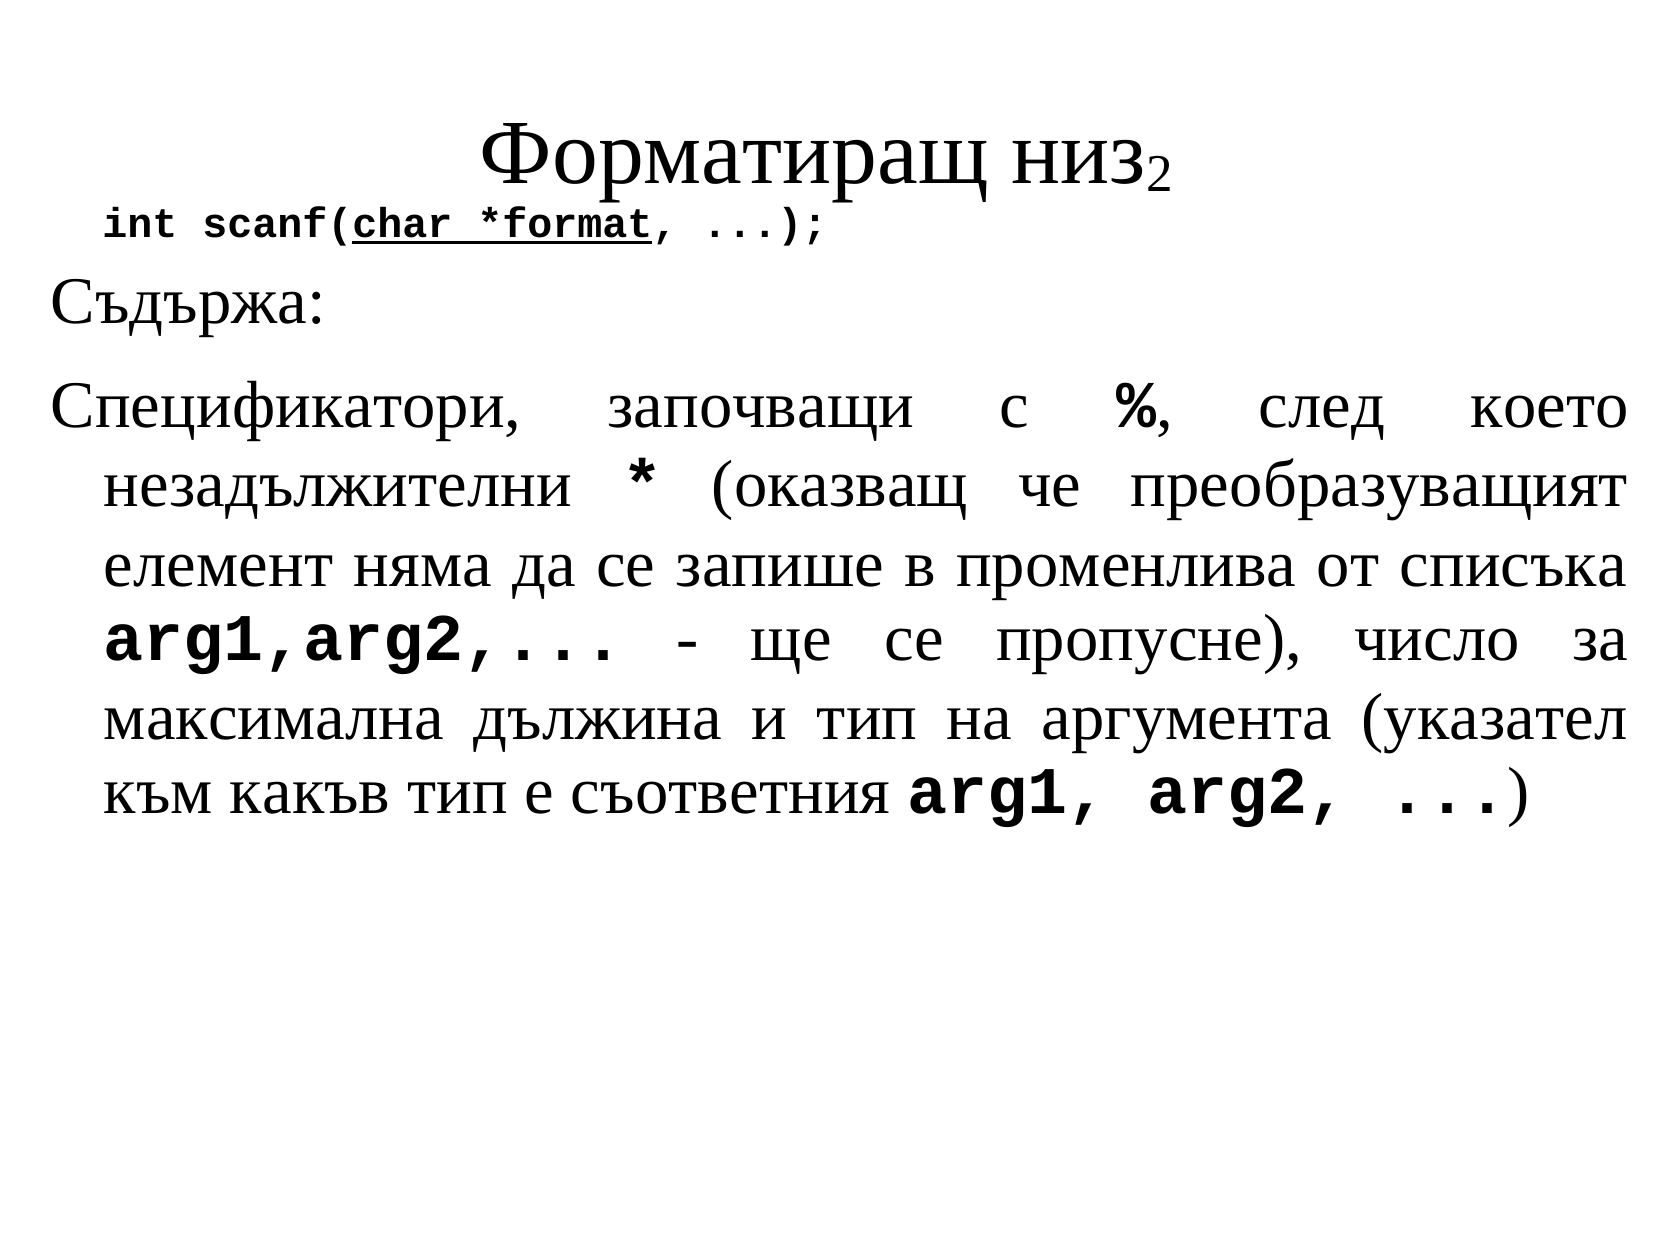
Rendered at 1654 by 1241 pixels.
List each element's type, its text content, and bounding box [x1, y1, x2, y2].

list Съдържа: Спецификатори, започващи с %, след което незадължителни * (оказващ че преобразуващият елемент няма да се запише в променлива от списъка arg1,arg2,... - ще се пропусне), число за максимална дължина и тип на аргумента (указател към какъв тип е съответния arg1, arg2, ...) [33, 264, 1630, 1036]
text_box int scanf(char *format, ...); [87, 195, 1523, 258]
title Форматиращ низ2 [82, 49, 1571, 257]
